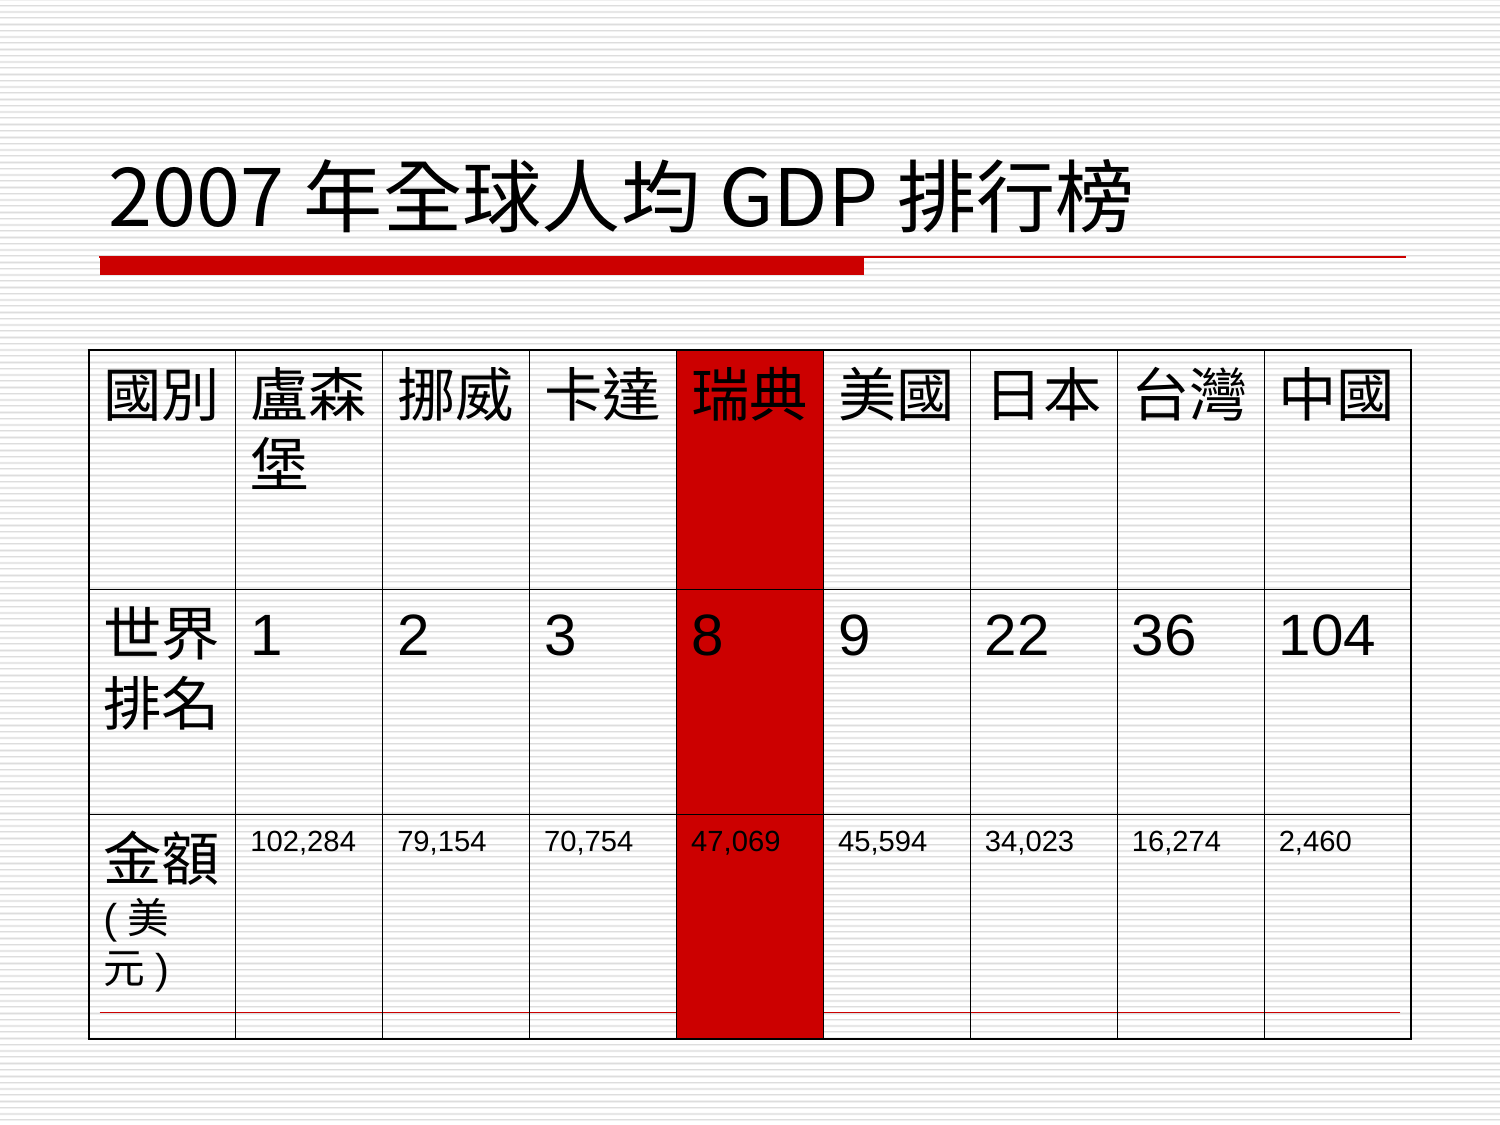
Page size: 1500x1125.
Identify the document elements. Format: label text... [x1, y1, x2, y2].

table_header 盧森堡 [236, 351, 382, 589]
table_header 美國 [824, 351, 970, 589]
table_cell 8 [677, 590, 823, 814]
table_cell 2 [383, 590, 529, 814]
table_cell 世界排名 [90, 590, 235, 814]
table_cell 104 [1265, 590, 1410, 814]
table_cell 9 [824, 590, 970, 814]
table_header 中國 [1265, 351, 1410, 589]
table_cell 16,274 [1118, 815, 1264, 1038]
table_cell 2,460 [1265, 815, 1410, 1038]
table_header 挪威 [383, 351, 529, 589]
table_header 瑞典 [677, 351, 823, 589]
table_header 日本 [971, 351, 1117, 589]
table_cell 45,594 [824, 815, 970, 1038]
table_cell 79,154 [383, 815, 529, 1038]
table_header 台灣 [1118, 351, 1264, 589]
table_header 卡達 [530, 351, 676, 589]
table_cell 22 [971, 590, 1117, 814]
table_cell 36 [1118, 590, 1264, 814]
table_cell 47,069 [677, 815, 823, 1038]
table_cell 102,284 [236, 815, 382, 1038]
table_header 國別 [90, 351, 235, 589]
table_cell 3 [530, 590, 676, 814]
title 2007年全球人均GDP排行榜 [94, 50, 1407, 250]
table_cell 1 [236, 590, 382, 814]
table_cell 34,023 [971, 815, 1117, 1038]
table_cell 70,754 [530, 815, 676, 1038]
table_cell 金額(美元) [90, 815, 235, 1038]
picture [0, 0, 1500, 1125]
